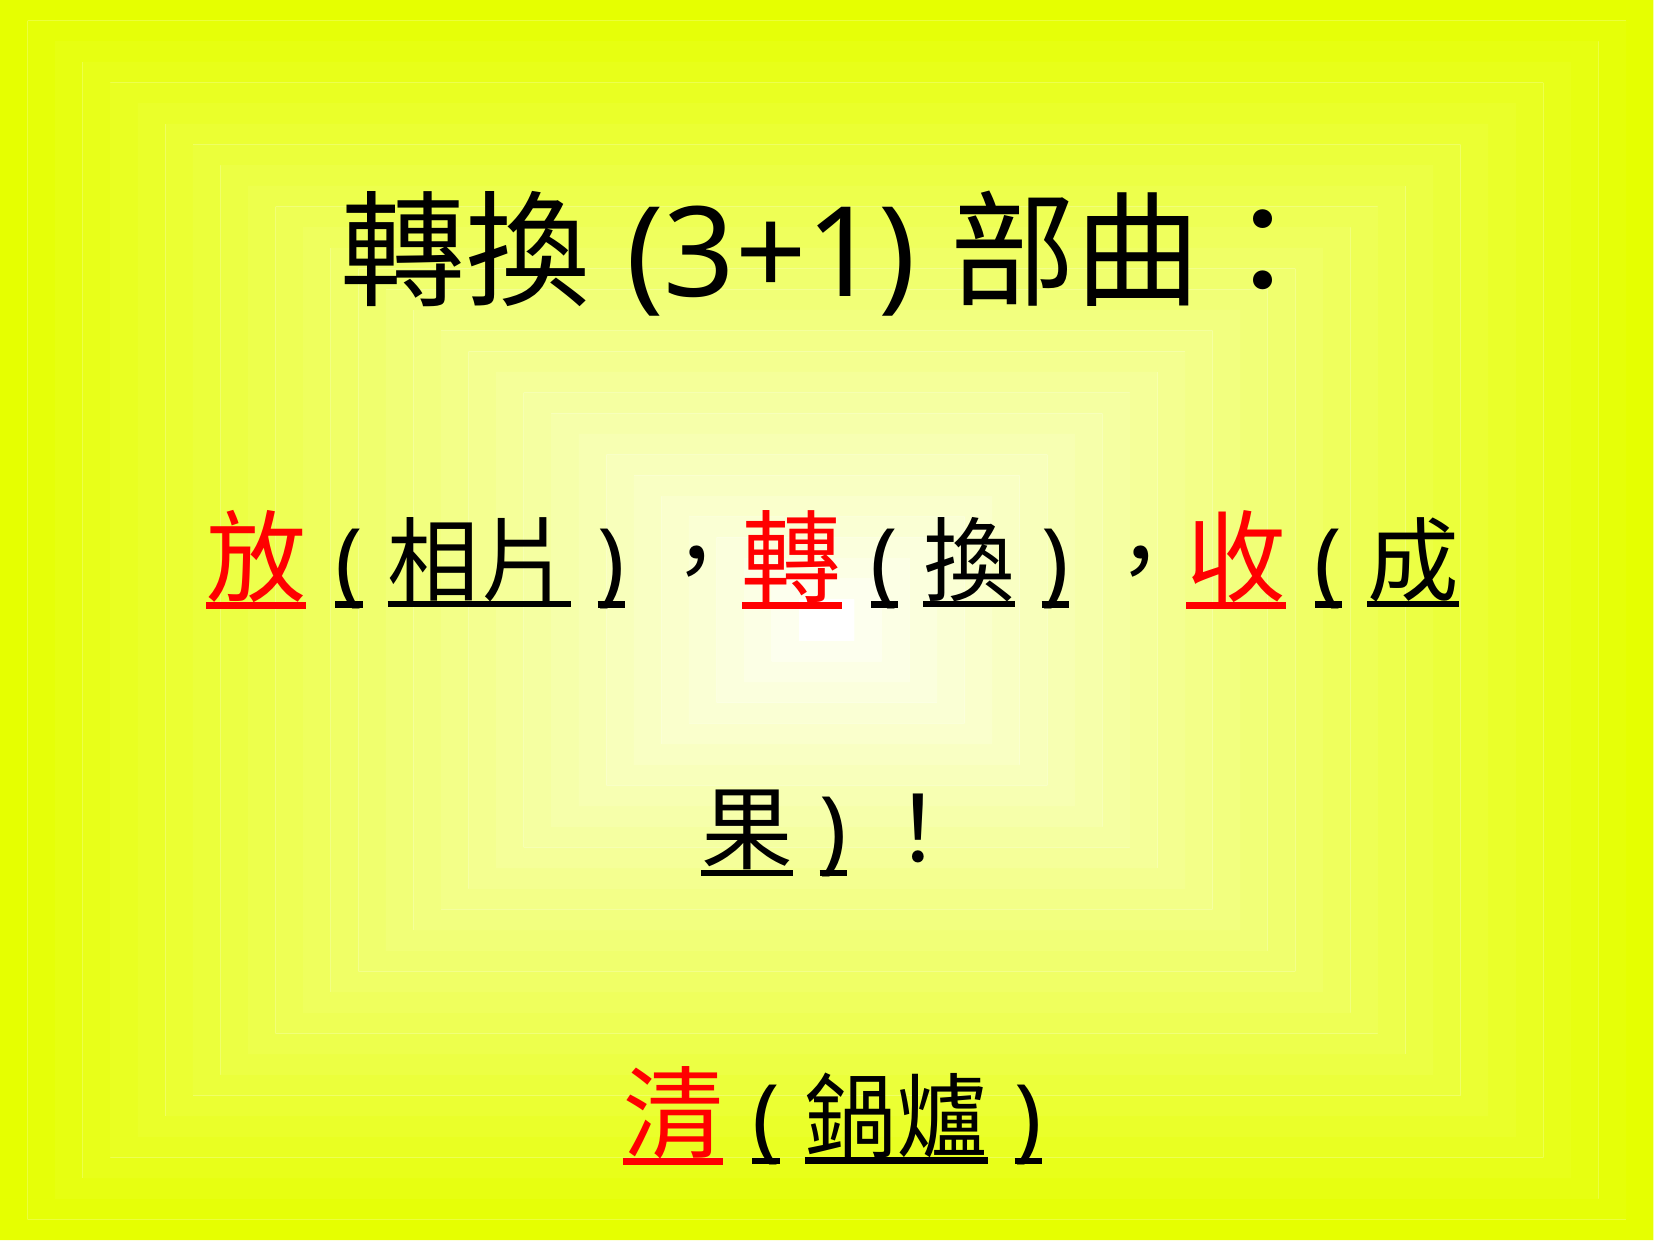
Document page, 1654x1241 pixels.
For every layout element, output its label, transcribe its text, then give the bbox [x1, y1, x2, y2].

title 轉換(3+1)部曲： 放(相片)，轉(換)，收(成果)！ 清(鍋爐) [88, 204, 1577, 945]
